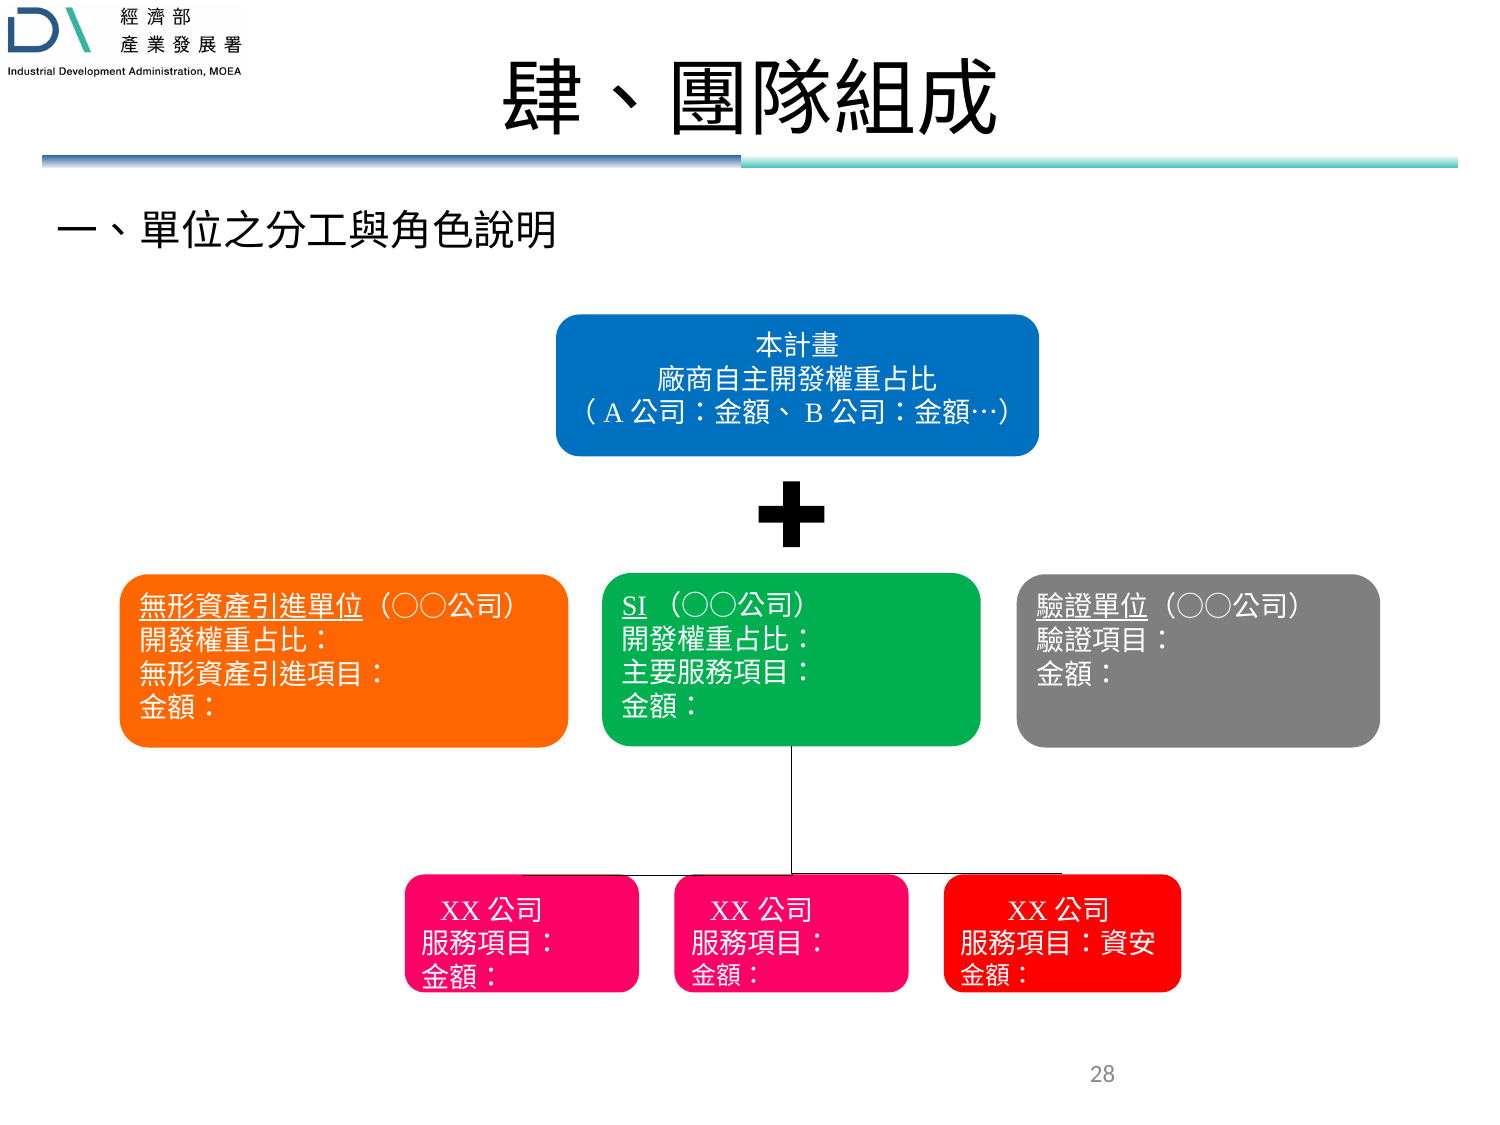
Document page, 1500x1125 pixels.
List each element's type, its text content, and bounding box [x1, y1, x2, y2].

text_box 無形資產引進單位（○○公司） 開發權重占比： 無形資產引進項目： 金額： [119, 574, 569, 748]
text_box [758, 481, 825, 548]
text_box 一、單位之分工與角色說明 [41, 196, 1391, 261]
text_box XX公司 服務項目：資安 金額： [943, 874, 1182, 993]
text_box 驗證單位（○○公司） 驗證項目： 金額： [1016, 574, 1381, 748]
text_box 28 [1074, 1042, 1426, 1103]
text_box XX公司 服務項目： 金額： [404, 874, 640, 993]
text_box XX公司 服務項目： 金額： [674, 874, 909, 993]
title 肆、團隊組成 [75, 19, 1426, 171]
text_box 本計畫 廠商自主開發權重占比 （A公司：金額、B公司：金額…） [556, 314, 1040, 457]
text_box SI（○○公司） 開發權重占比： 主要服務項目： 金額： [602, 573, 981, 747]
